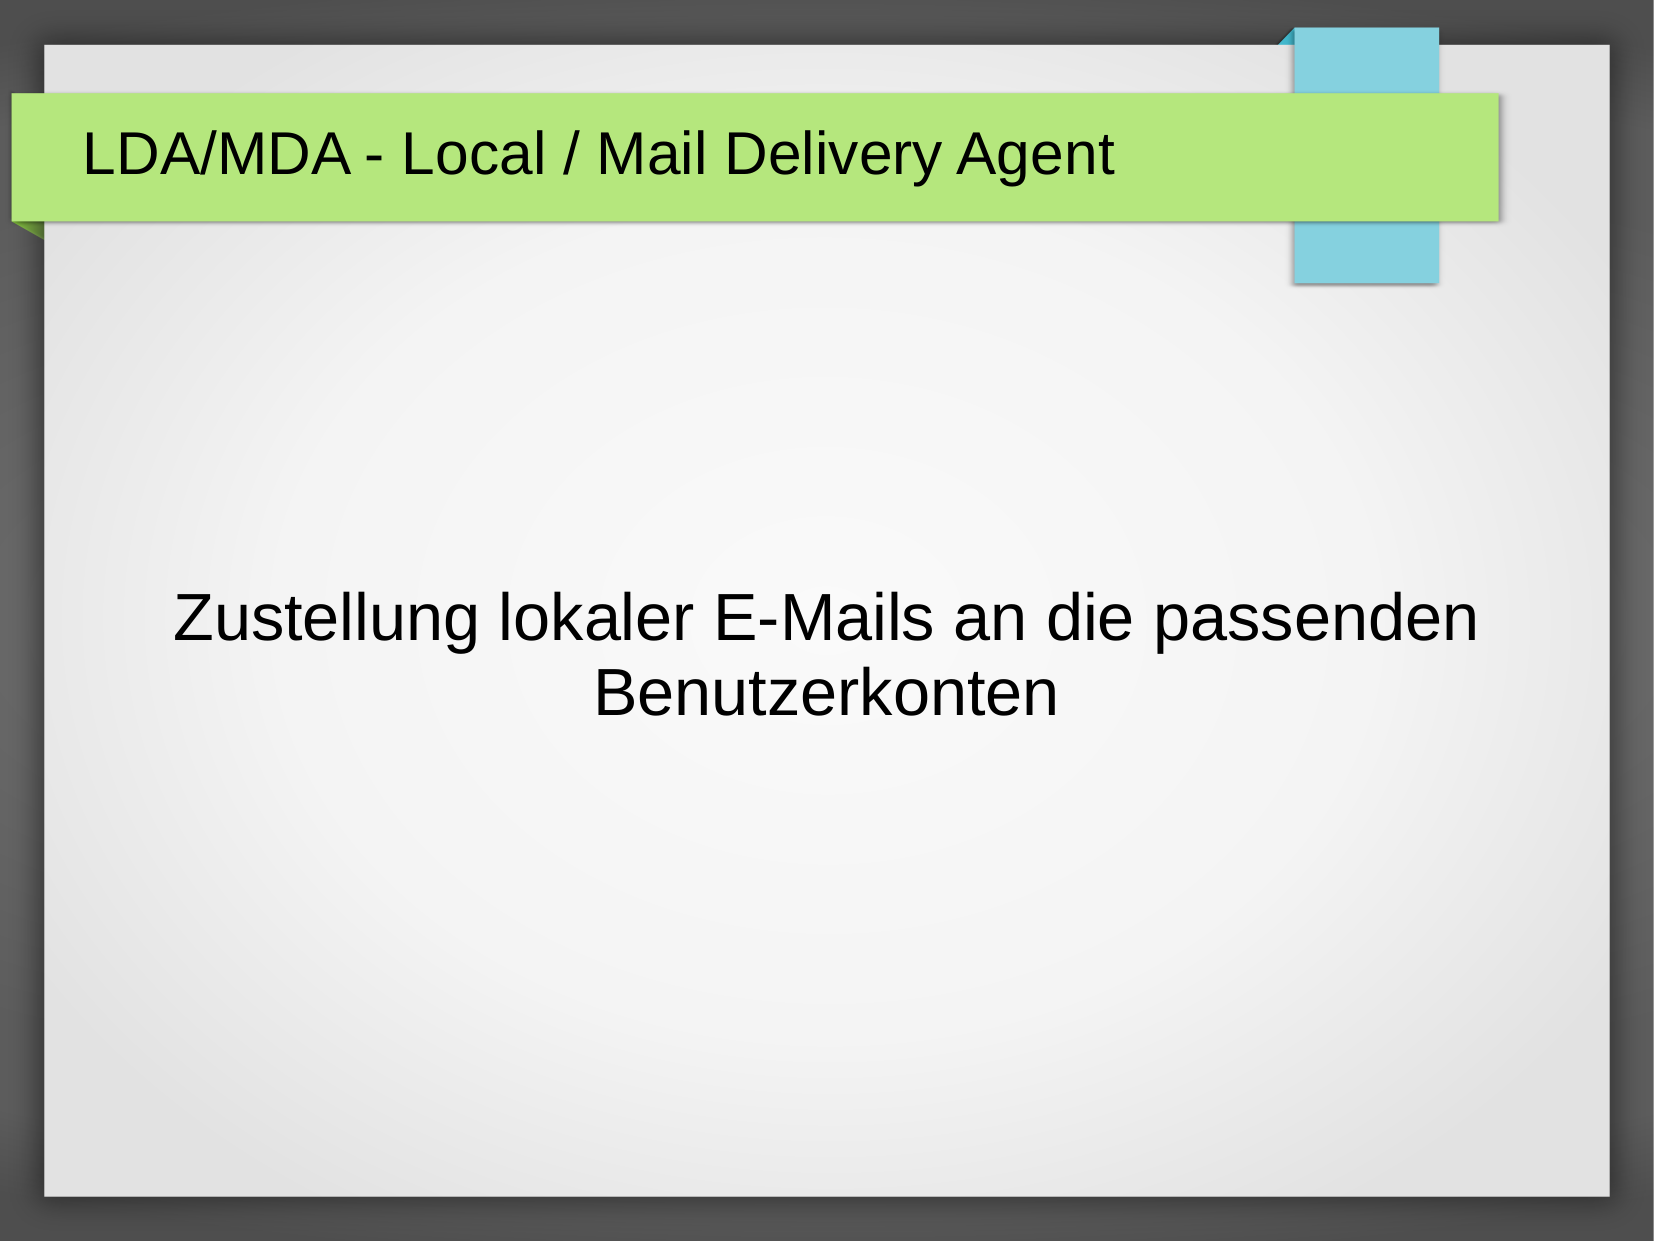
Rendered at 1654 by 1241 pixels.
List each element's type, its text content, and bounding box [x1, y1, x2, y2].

title LDA/MDA - Local / Mail Delivery Agent [82, 75, 1264, 232]
subtitle Zustellung lokaler E-Mails an die passenden Benutzerkonten [82, 295, 1571, 1015]
picture [0, 0, 1654, 1241]
